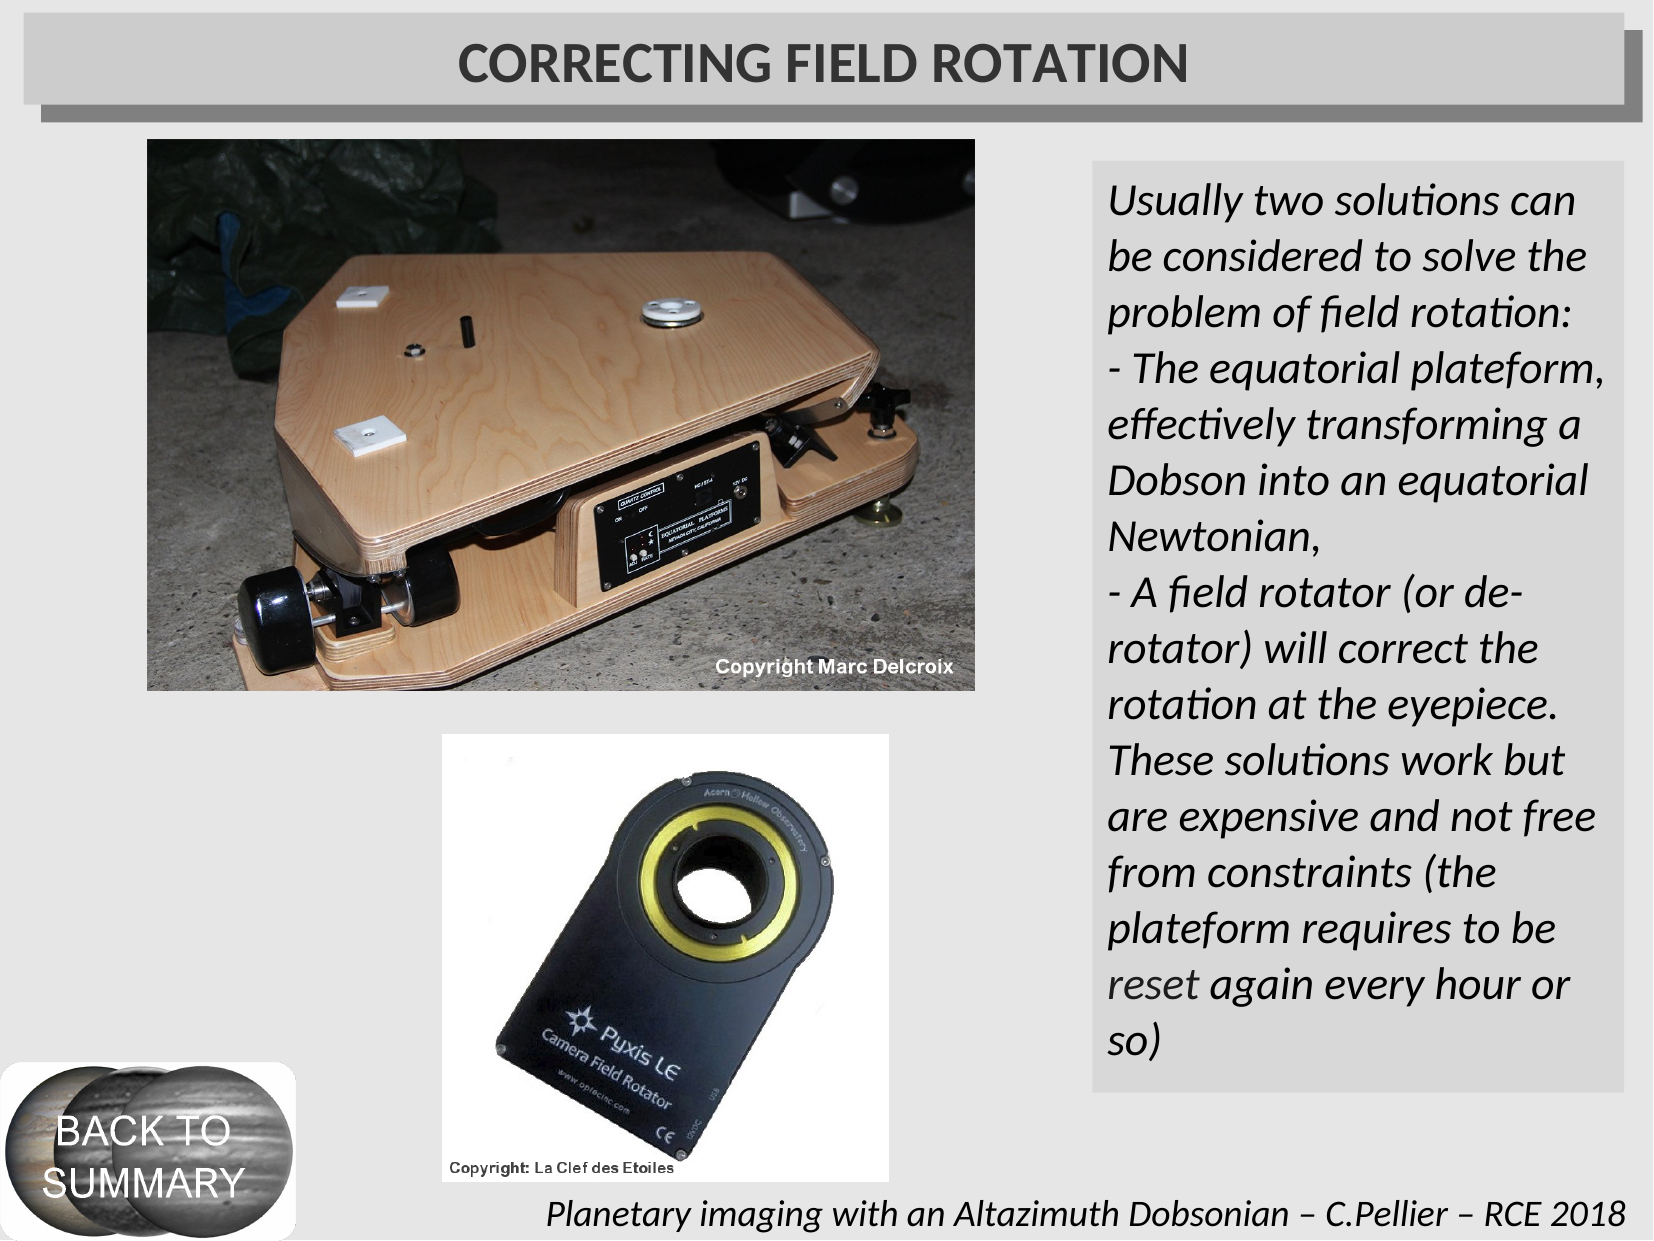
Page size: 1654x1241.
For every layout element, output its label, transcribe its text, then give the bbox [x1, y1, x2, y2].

picture [147, 139, 975, 691]
text_box Usually two solutions can be considered to solve the problem of field rotation: - The equatorial plateform, effectively transforming a Dobson into an equatorial Newtonian, - A field rotator (or de-rotator) will correct the rotation at the eyepiece. These solutions work but are expensive and not free from constraints (the plateform requires to be reset again every hour or so) [1092, 160, 1625, 1093]
picture [442, 734, 889, 1180]
picture [0, 1062, 296, 1241]
text_box CORRECTING FIELD ROTATION [23, 12, 1625, 105]
text_box Planetary imaging with an Altazimuth Dobsonian – C.Pellier – RCE 2018 [430, 1180, 1642, 1241]
